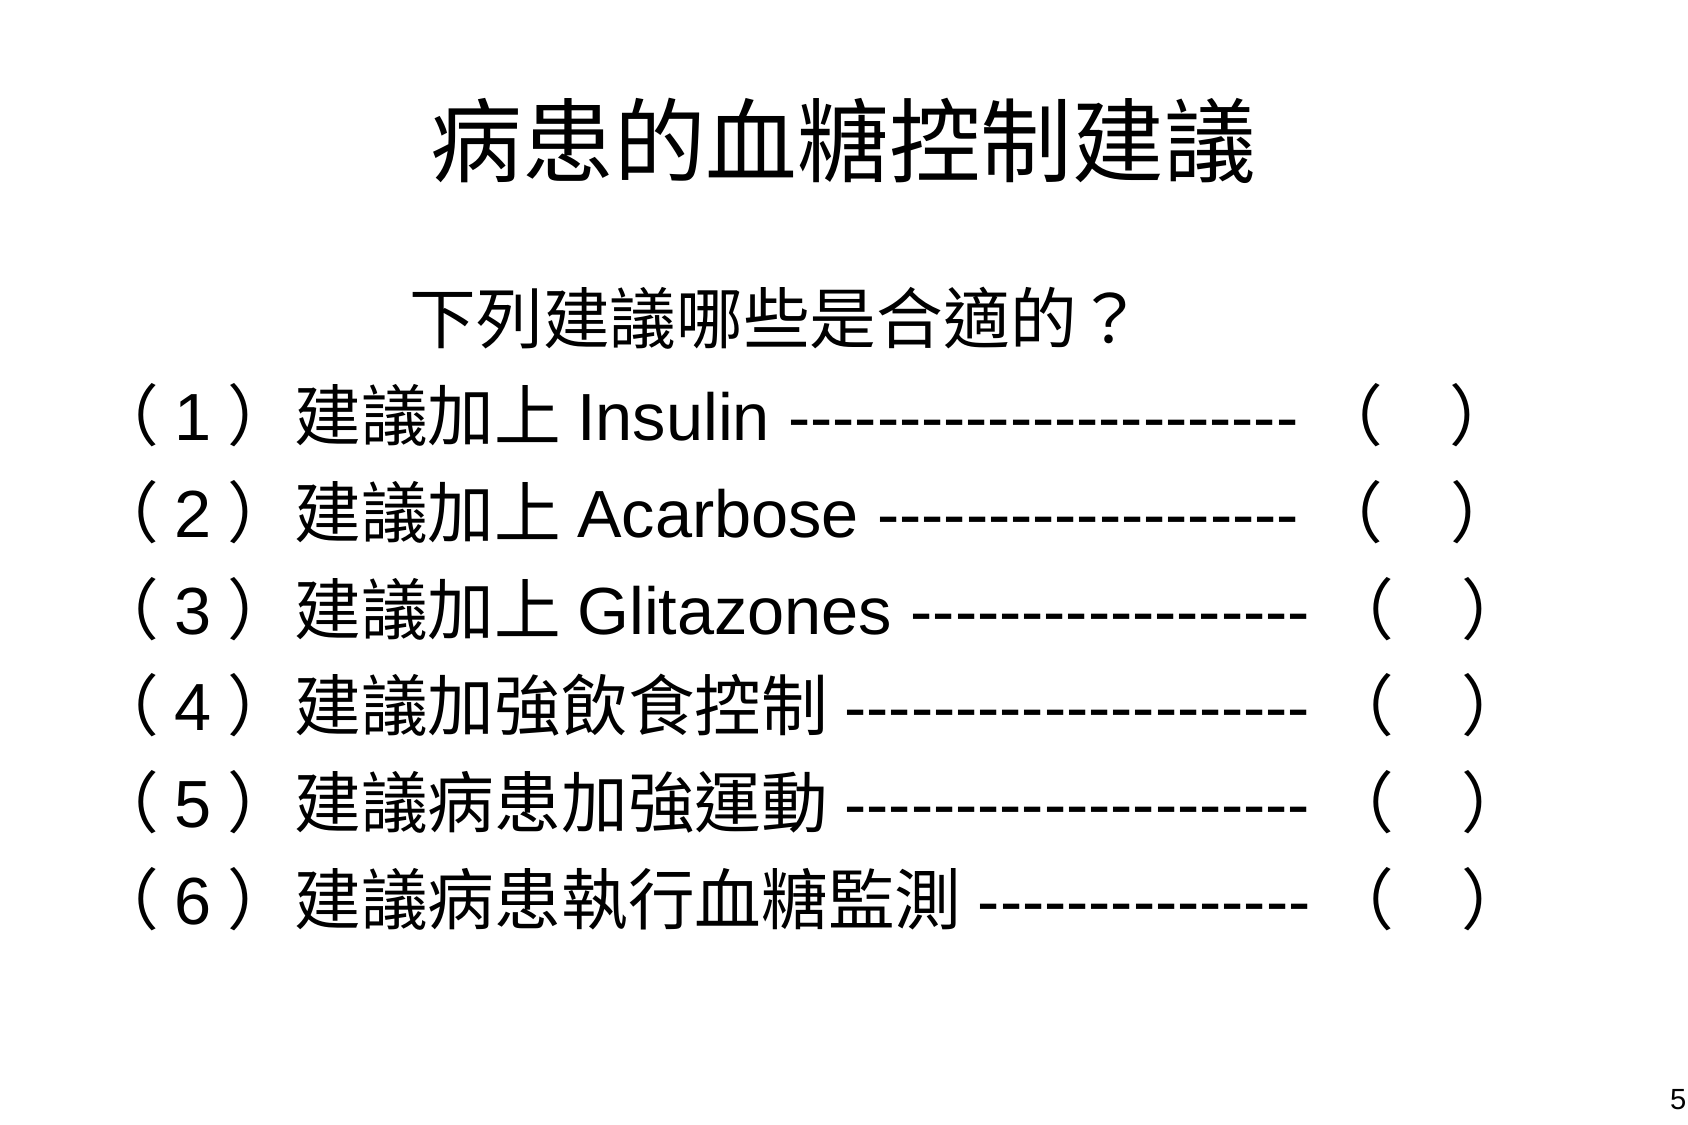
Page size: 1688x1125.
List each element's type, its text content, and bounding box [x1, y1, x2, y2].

list 下列建議哪些是合適的？ （1）建議加上Insulin -----------------------（ ） （2）建議加上Acarbose -------------------（ ） （3）建議加上Glitazones ------------------（ ） （4）建議加強飲食控制---------------------（ ） （5）建議病患加強運動---------------------（ ） （6）建議病患執行血糖監測---------------（ ） [84, 262, 1604, 1005]
title 病患的血糖控制建議 [84, 45, 1604, 233]
